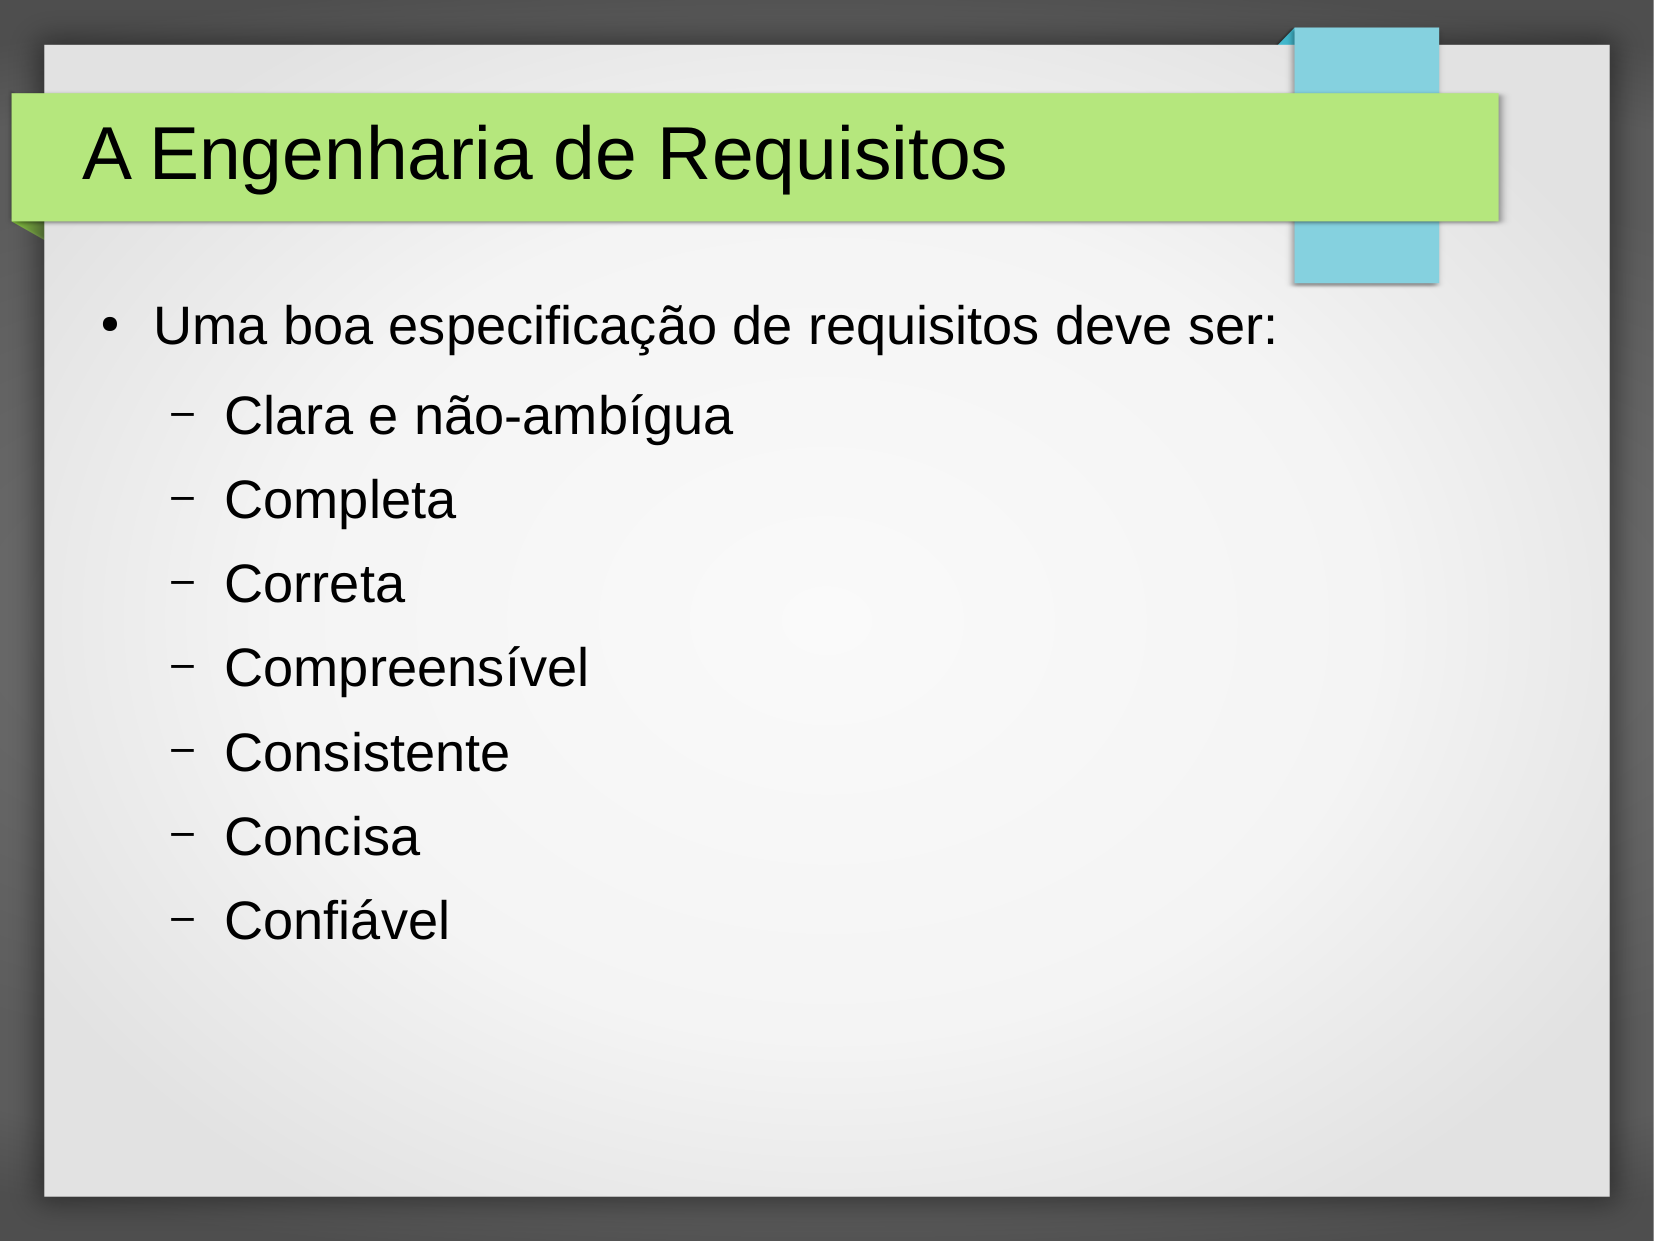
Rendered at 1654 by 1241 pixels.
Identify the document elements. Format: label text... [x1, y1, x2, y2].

picture [0, 0, 1654, 1241]
title A Engenharia de Requisitos [82, 94, 1264, 213]
list Uma boa especificação de requisitos deve ser: Clara e não-ambígua Completa Correta Compreensível Consistente Concisa Confiável [82, 295, 1571, 1015]
